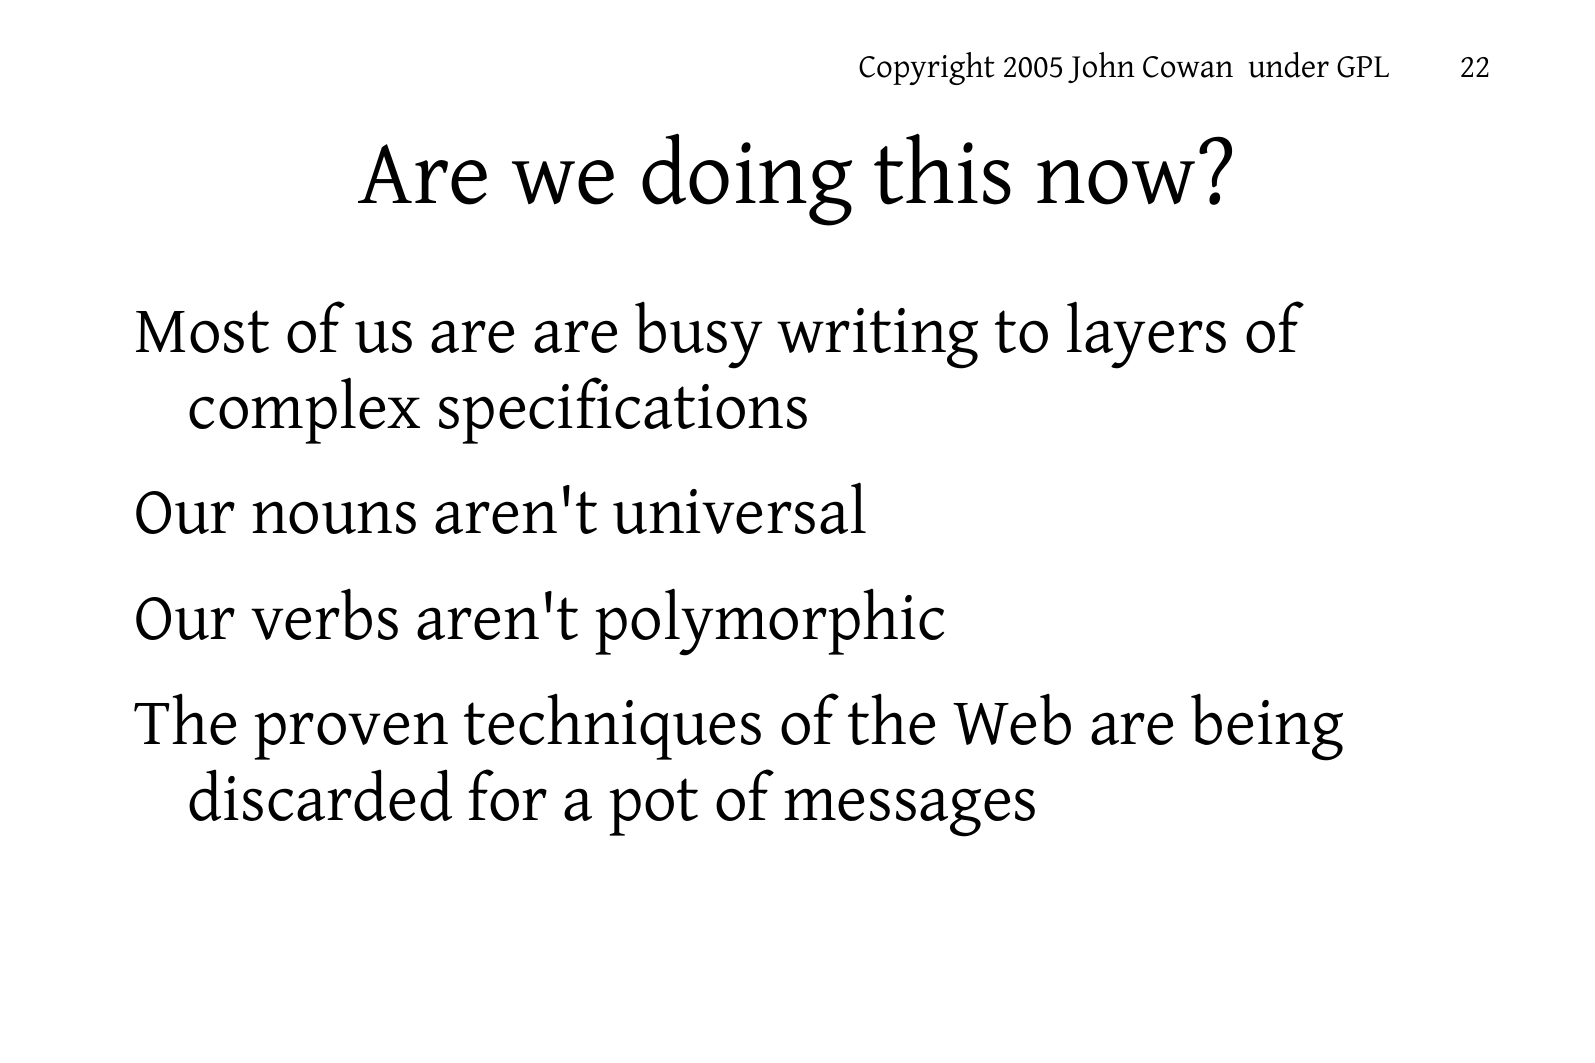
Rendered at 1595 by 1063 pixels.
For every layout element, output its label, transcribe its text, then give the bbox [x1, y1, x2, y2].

title Are we doing this now? [117, 88, 1479, 266]
list Most of us are are busy writing to layers of complex specifications Our nouns aren't universal Our verbs aren't polymorphic The proven techniques of the Web are being discarded for a pot of messages [117, 295, 1479, 1000]
